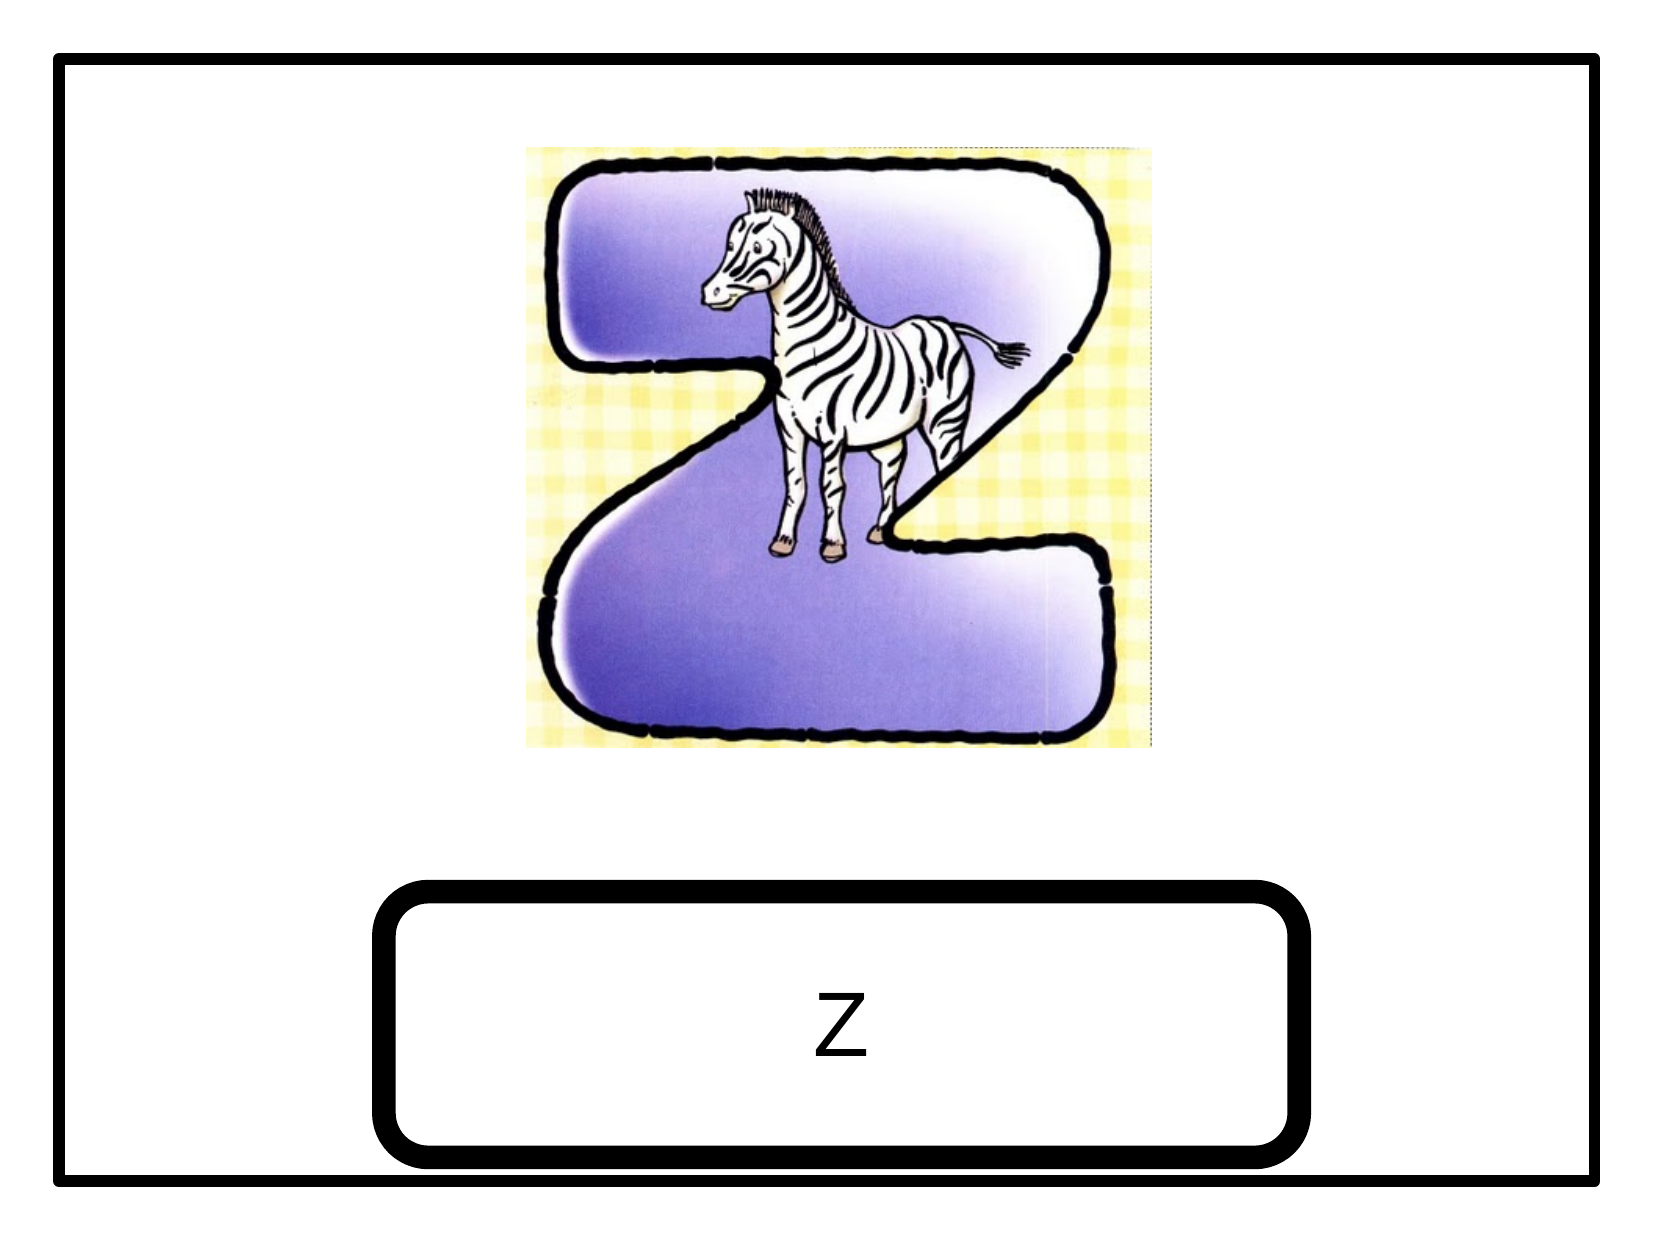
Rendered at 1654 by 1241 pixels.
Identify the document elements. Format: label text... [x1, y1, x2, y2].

text_box Z [383, 962, 1300, 1158]
text_box [59, 59, 1595, 1182]
picture [526, 147, 1152, 748]
